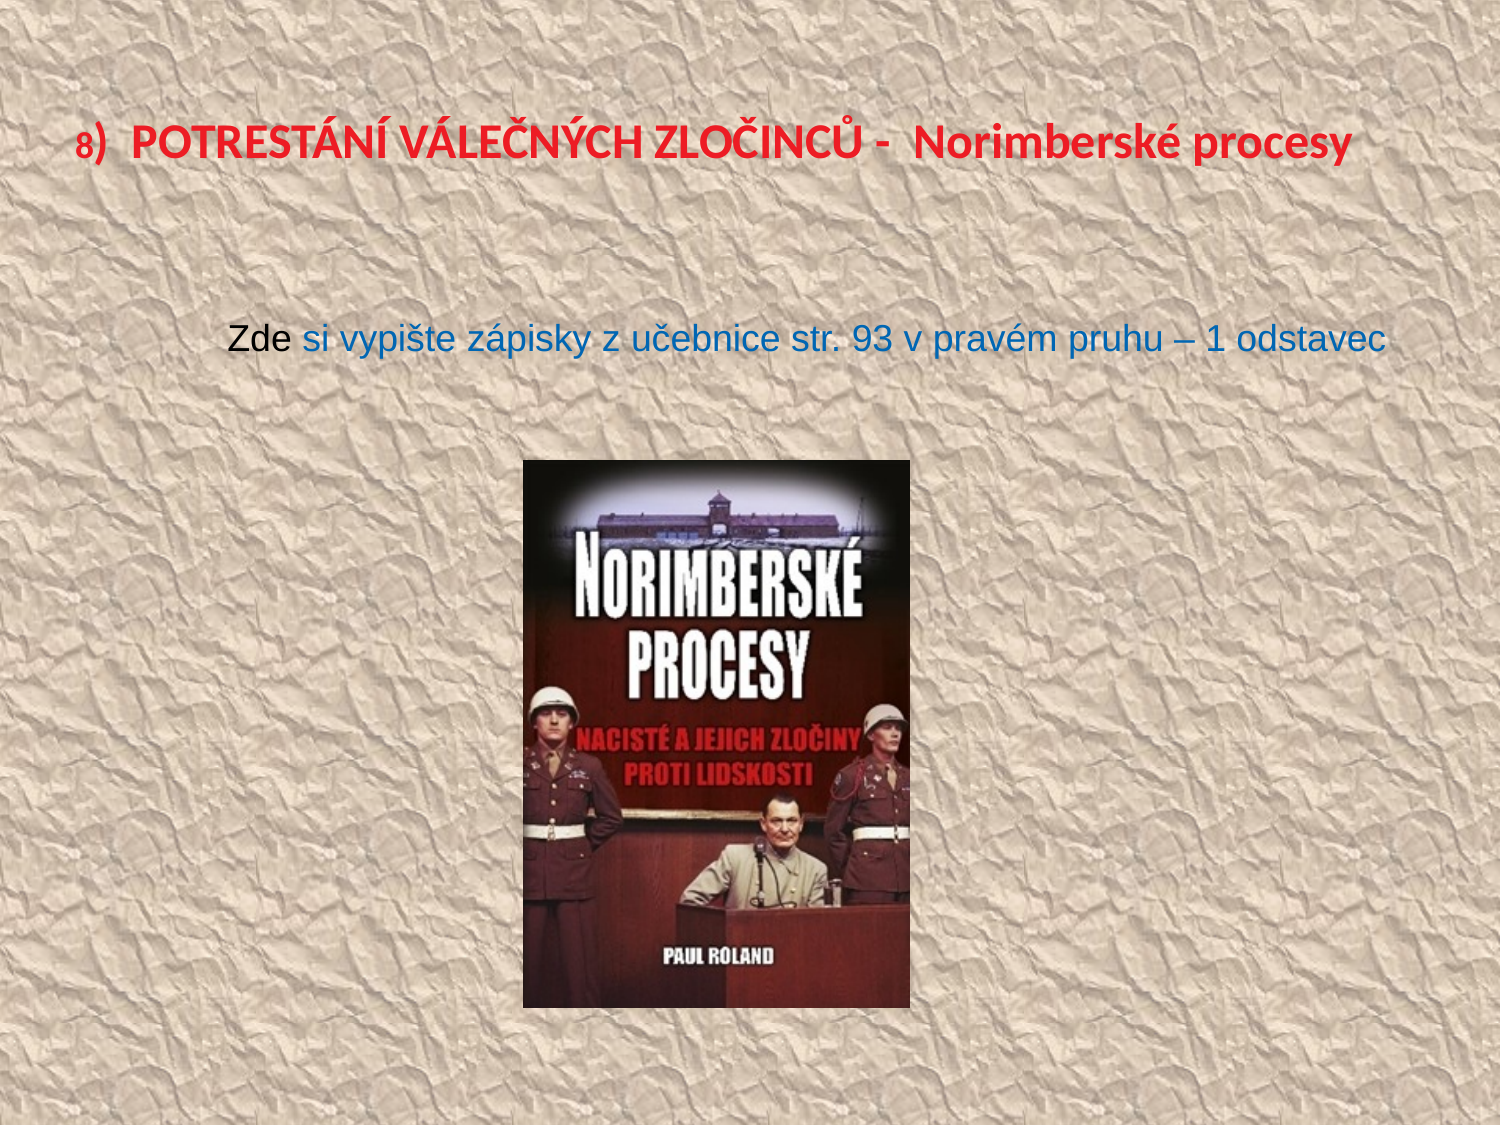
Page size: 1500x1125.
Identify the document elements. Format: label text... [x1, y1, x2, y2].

picture [523, 460, 910, 1008]
text_box 8) POTRESTÁNÍ VÁLEČNÝCH ZLOČINCŮ - Norimberské procesy [75, 45, 1425, 233]
text_box Zde si vypište zápisky z učebnice str. 93 v pravém pruhu – 1 odstavec [212, 307, 1402, 364]
